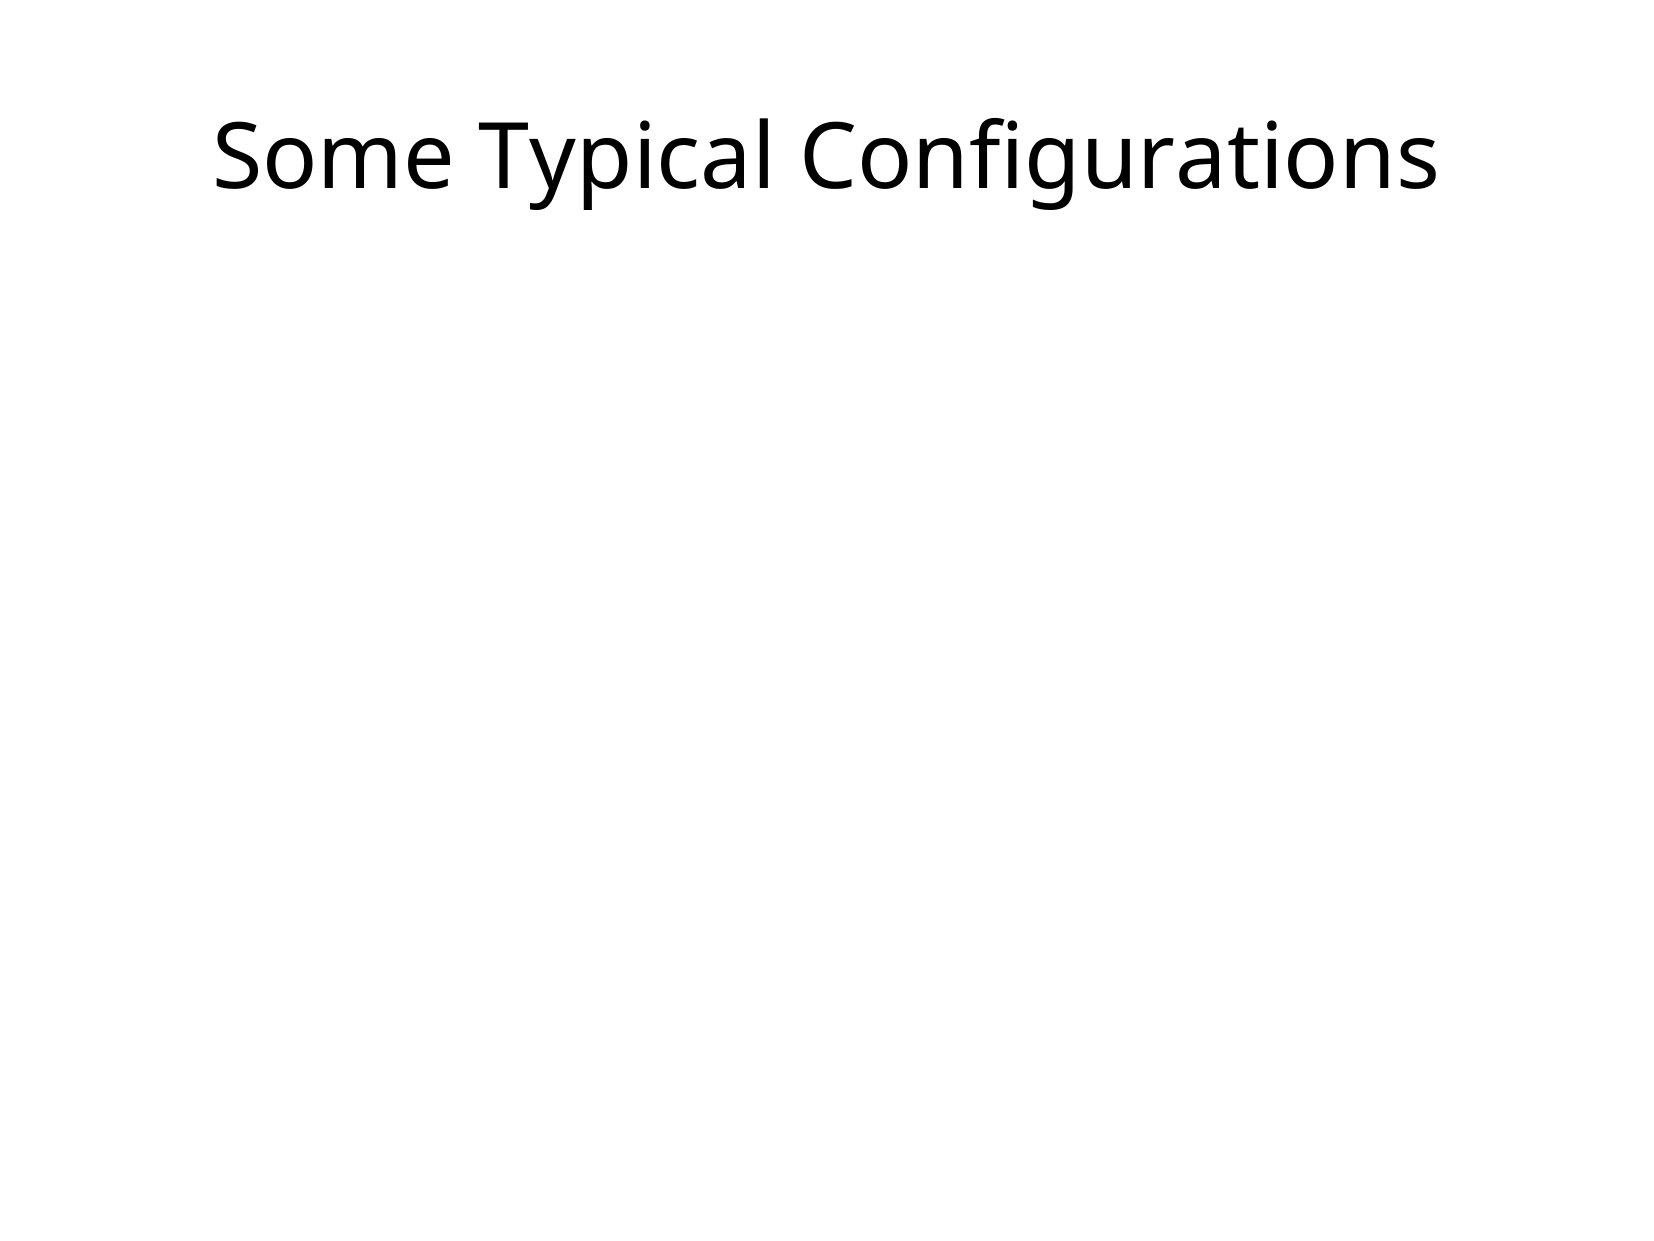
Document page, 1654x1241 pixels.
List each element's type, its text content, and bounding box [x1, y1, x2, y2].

title Some Typical Configurations [82, 49, 1571, 257]
